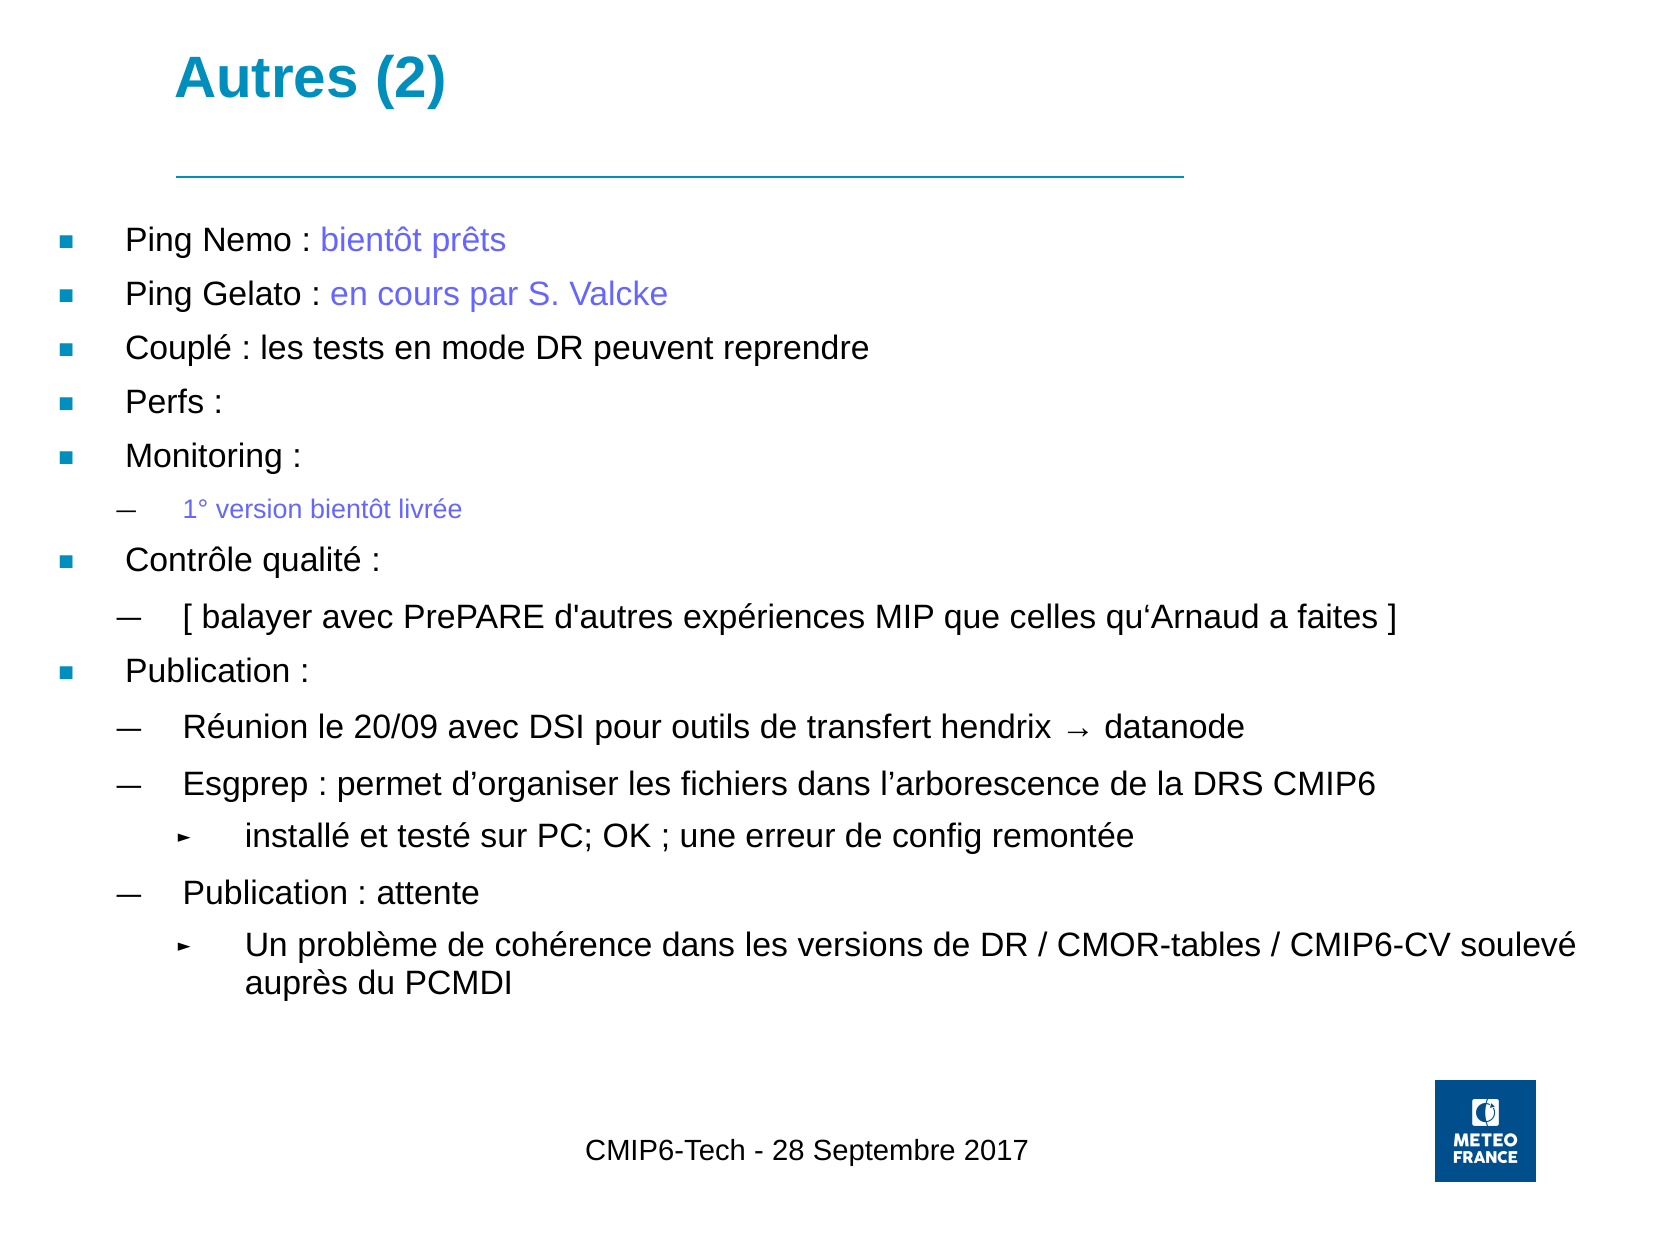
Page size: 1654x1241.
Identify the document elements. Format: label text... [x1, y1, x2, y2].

list Ping Nemo : bientôt prêts Ping Gelato : en cours par S. Valcke Couplé : les tests en mode DR peuvent reprendre Perfs : Monitoring : 1° version bientôt livrée Contrôle qualité : [ balayer avec PrePARE d'autres expériences MIP que celles qu‘Arnaud a faites ] Publication : Réunion le 20/09 avec DSI pour outils de transfert hendrix → datanode Esgprep : permet d’organiser les fichiers dans l’arborescence de la DRS CMIP6 installé et testé sur PC; OK ; une erreur de config remontée Publication : attente Un problème de cohérence dans les versions de DR / CMOR-tables / CMIP6-CV soulevé auprès du PCMDI [43, 220, 1630, 1011]
title Autres (2) [174, 0, 1654, 156]
picture [1435, 1080, 1536, 1182]
